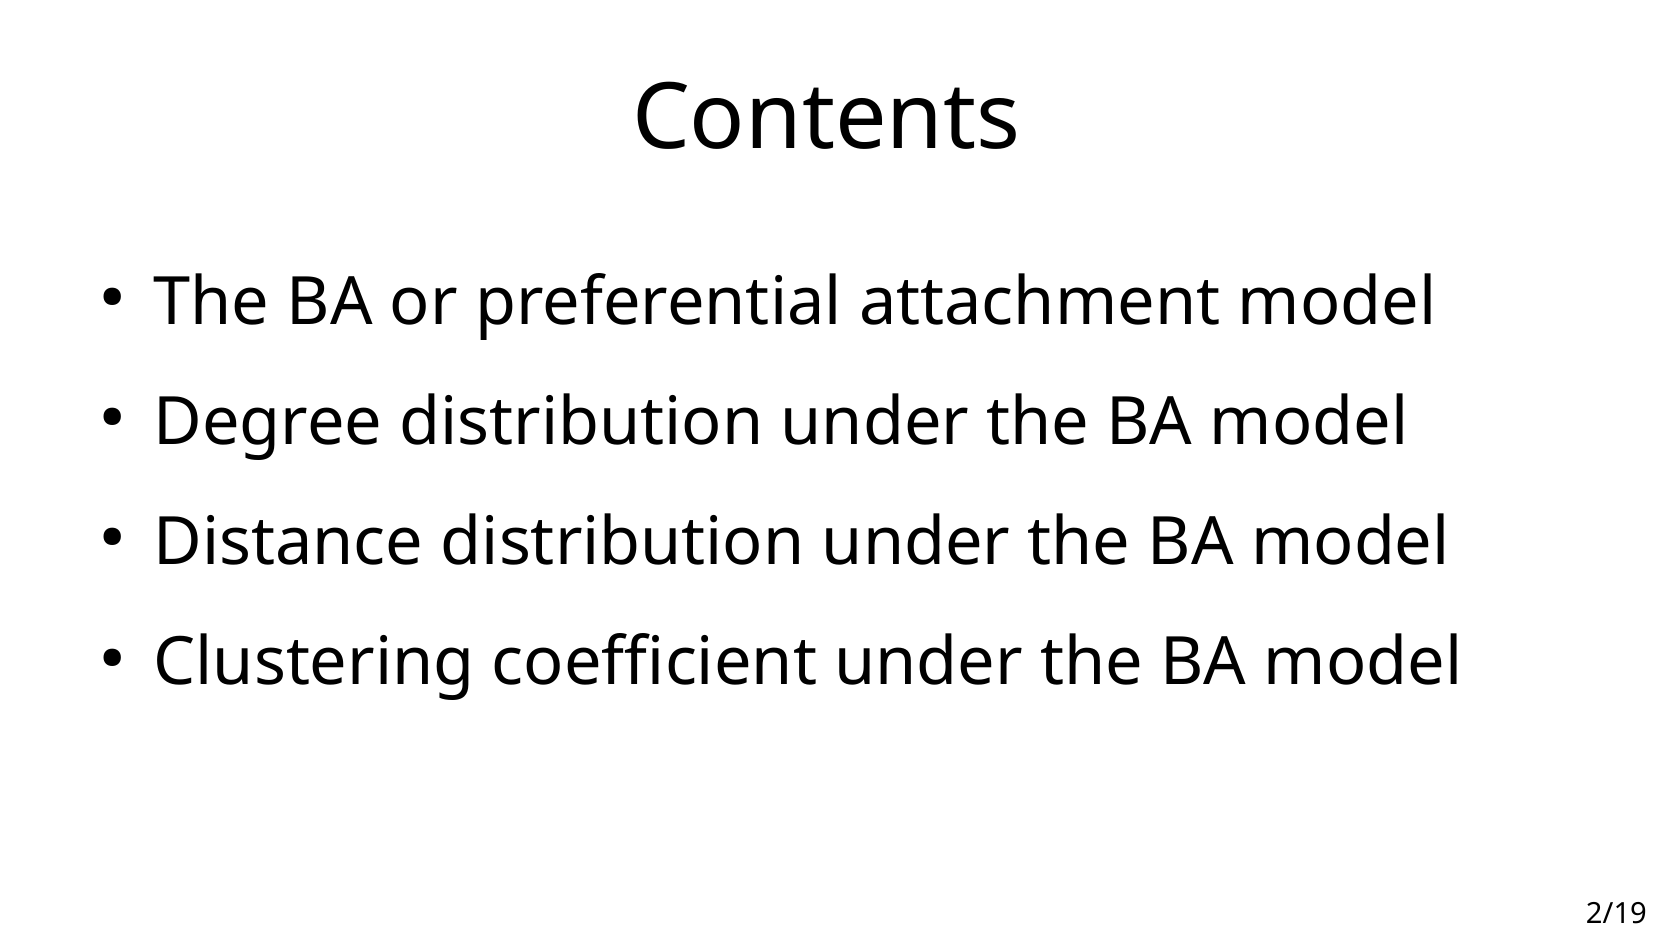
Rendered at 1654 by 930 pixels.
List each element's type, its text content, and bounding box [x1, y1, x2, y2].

list The BA or preferential attachment model Degree distribution under the BA model Distance distribution under the BA model Clustering coefficient under the BA model [82, 252, 1571, 793]
title Contents [82, 1, 1571, 225]
